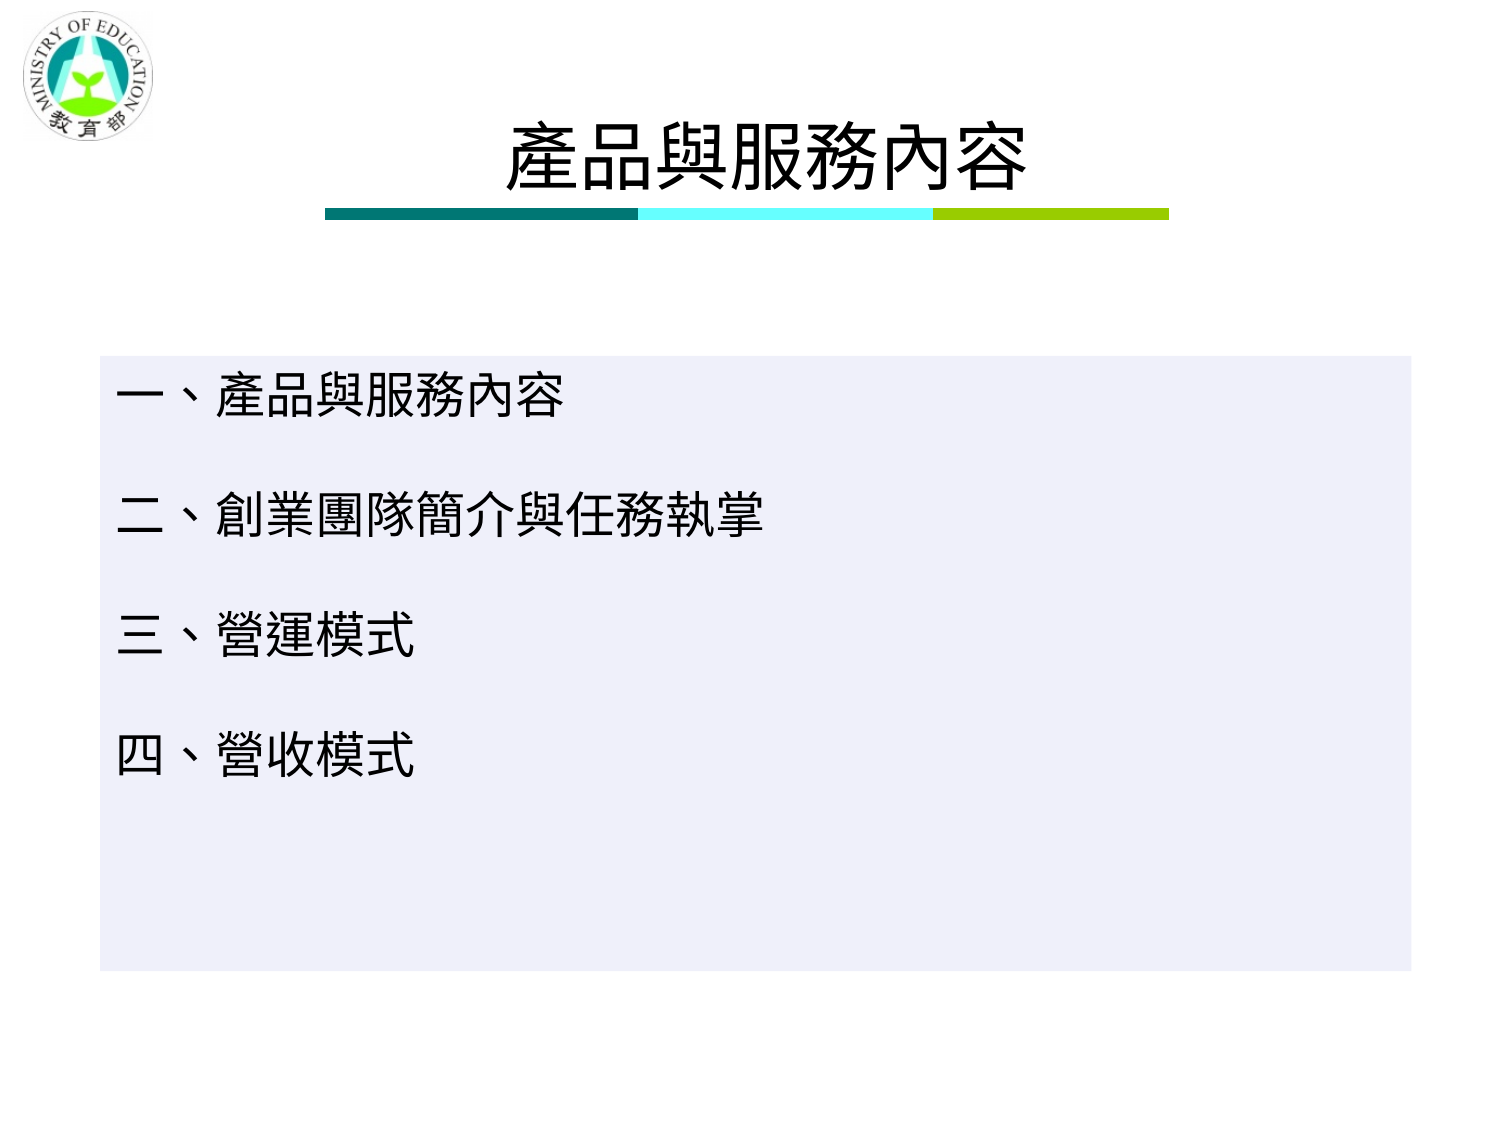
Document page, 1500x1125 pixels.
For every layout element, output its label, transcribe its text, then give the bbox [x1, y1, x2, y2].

text_box 產品與服務內容 [490, 102, 1083, 207]
text_box 一、產品與服務內容 二、創業團隊簡介與任務執掌 三、營運模式 四、營收模式 [100, 356, 1411, 971]
